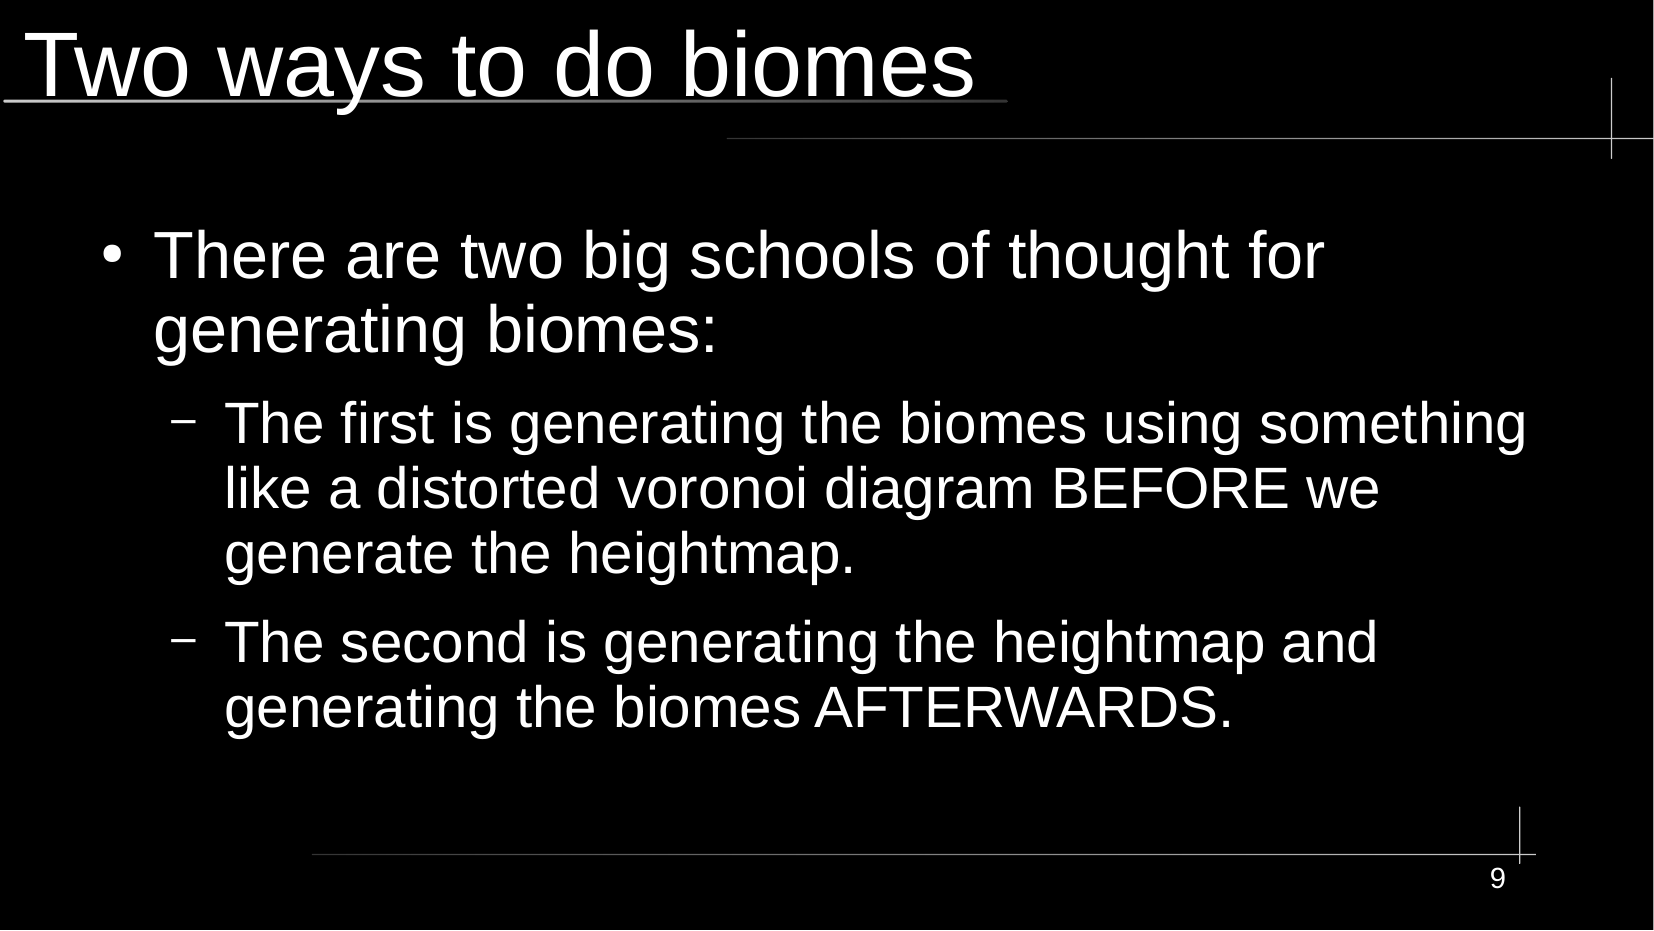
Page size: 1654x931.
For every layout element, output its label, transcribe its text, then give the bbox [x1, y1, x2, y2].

title Two ways to do biomes [23, 11, 1589, 119]
list There are two big schools of thought for generating biomes: The first is generating the biomes using something like a distorted voronoi diagram BEFORE we generate the heightmap. The second is generating the heightmap and generating the biomes AFTERWARDS. [82, 217, 1571, 758]
